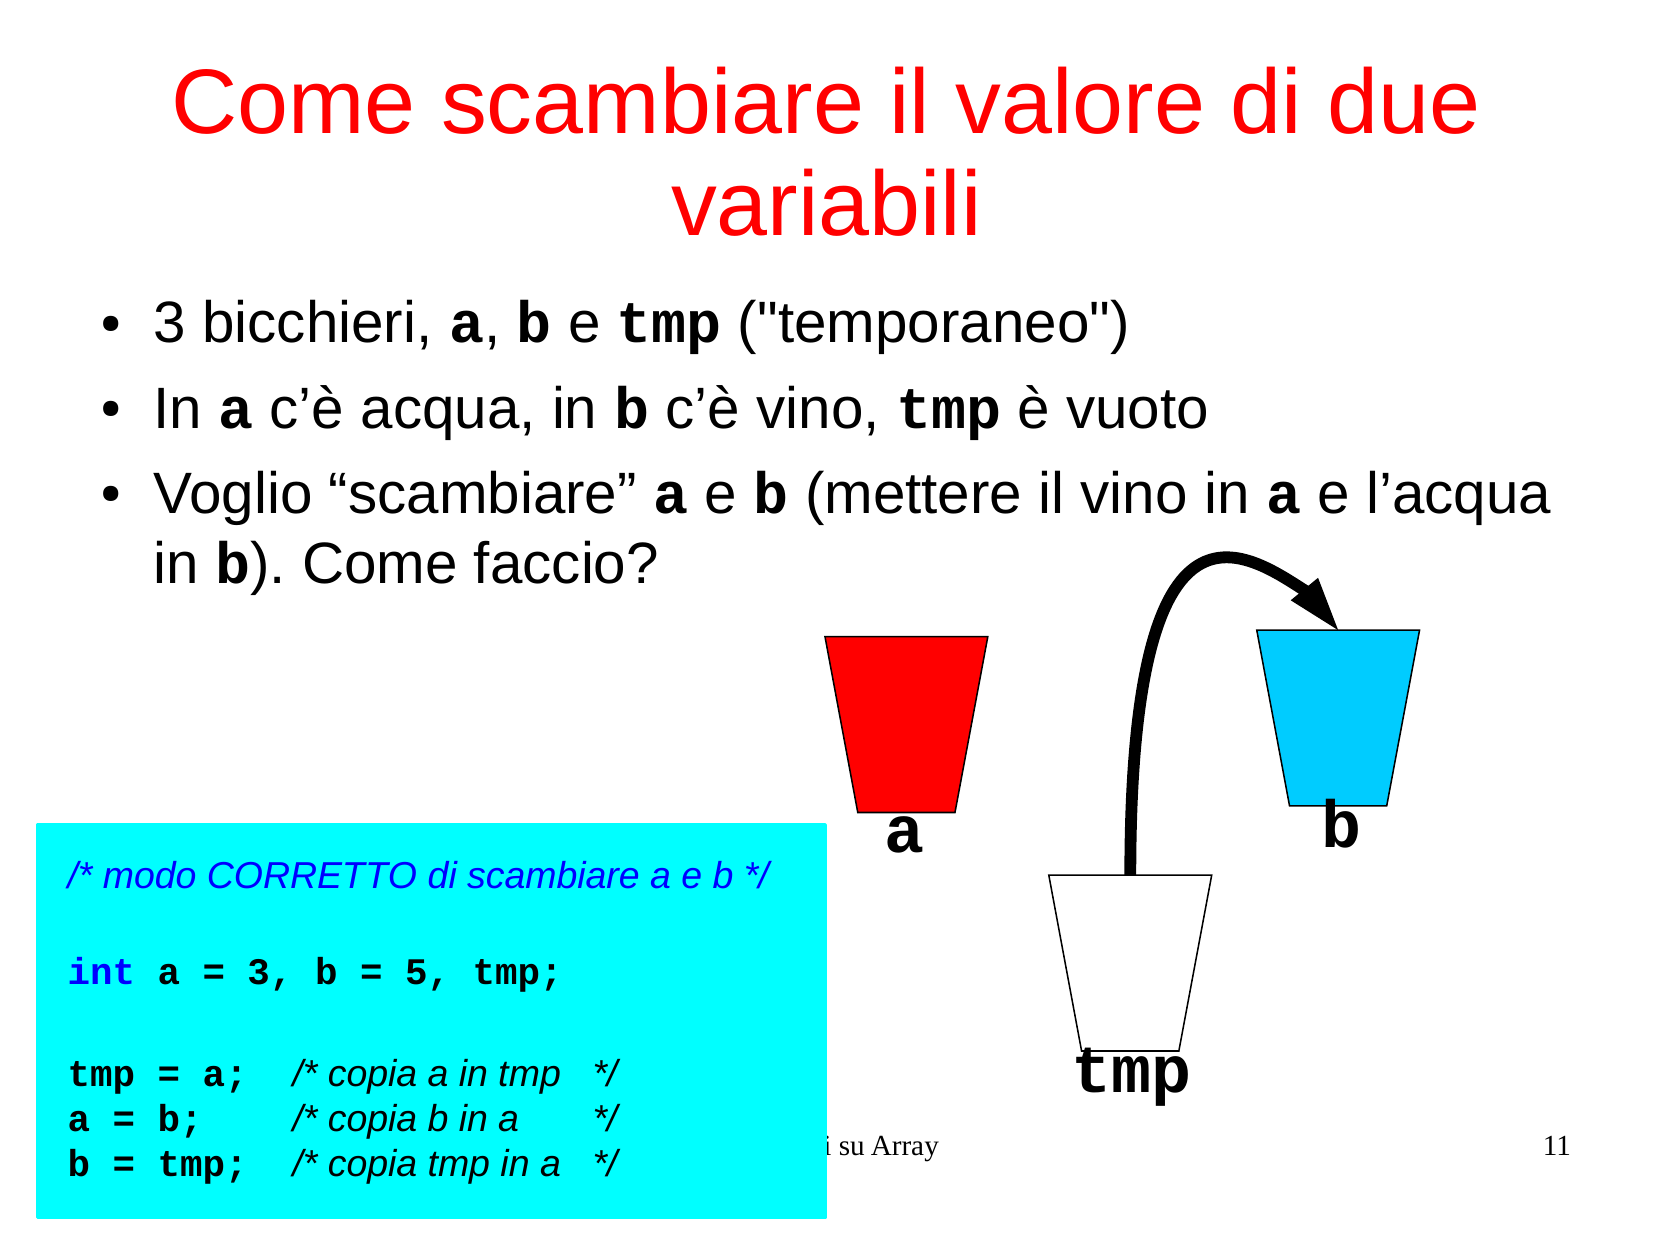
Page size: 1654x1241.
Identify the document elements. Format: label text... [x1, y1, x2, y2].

text_box [1048, 875, 1212, 1038]
text_box [825, 636, 988, 813]
text_box tmp [1068, 1038, 1195, 1111]
title Come scambiare il valore di due variabili [82, 49, 1571, 257]
text_box [1256, 630, 1420, 806]
text_box a [881, 813, 928, 871]
text_box b [1318, 793, 1365, 866]
text_box /* modo CORRETTO di scambiare a e b */ int a = 3, b = 5, tmp; tmp = a; /* copia a in tmp */ a = b; /* copia b in a */ b = tmp; /* copia tmp in a */ [37, 825, 826, 1218]
list 3 bicchieri, a, b e tmp ("temporaneo") In a c’è acqua, in b c’è vino, tmp è vuoto Voglio “scambiare” a e b (mettere il vino in a e l’acqua in b). Come faccio? [82, 290, 1571, 1109]
